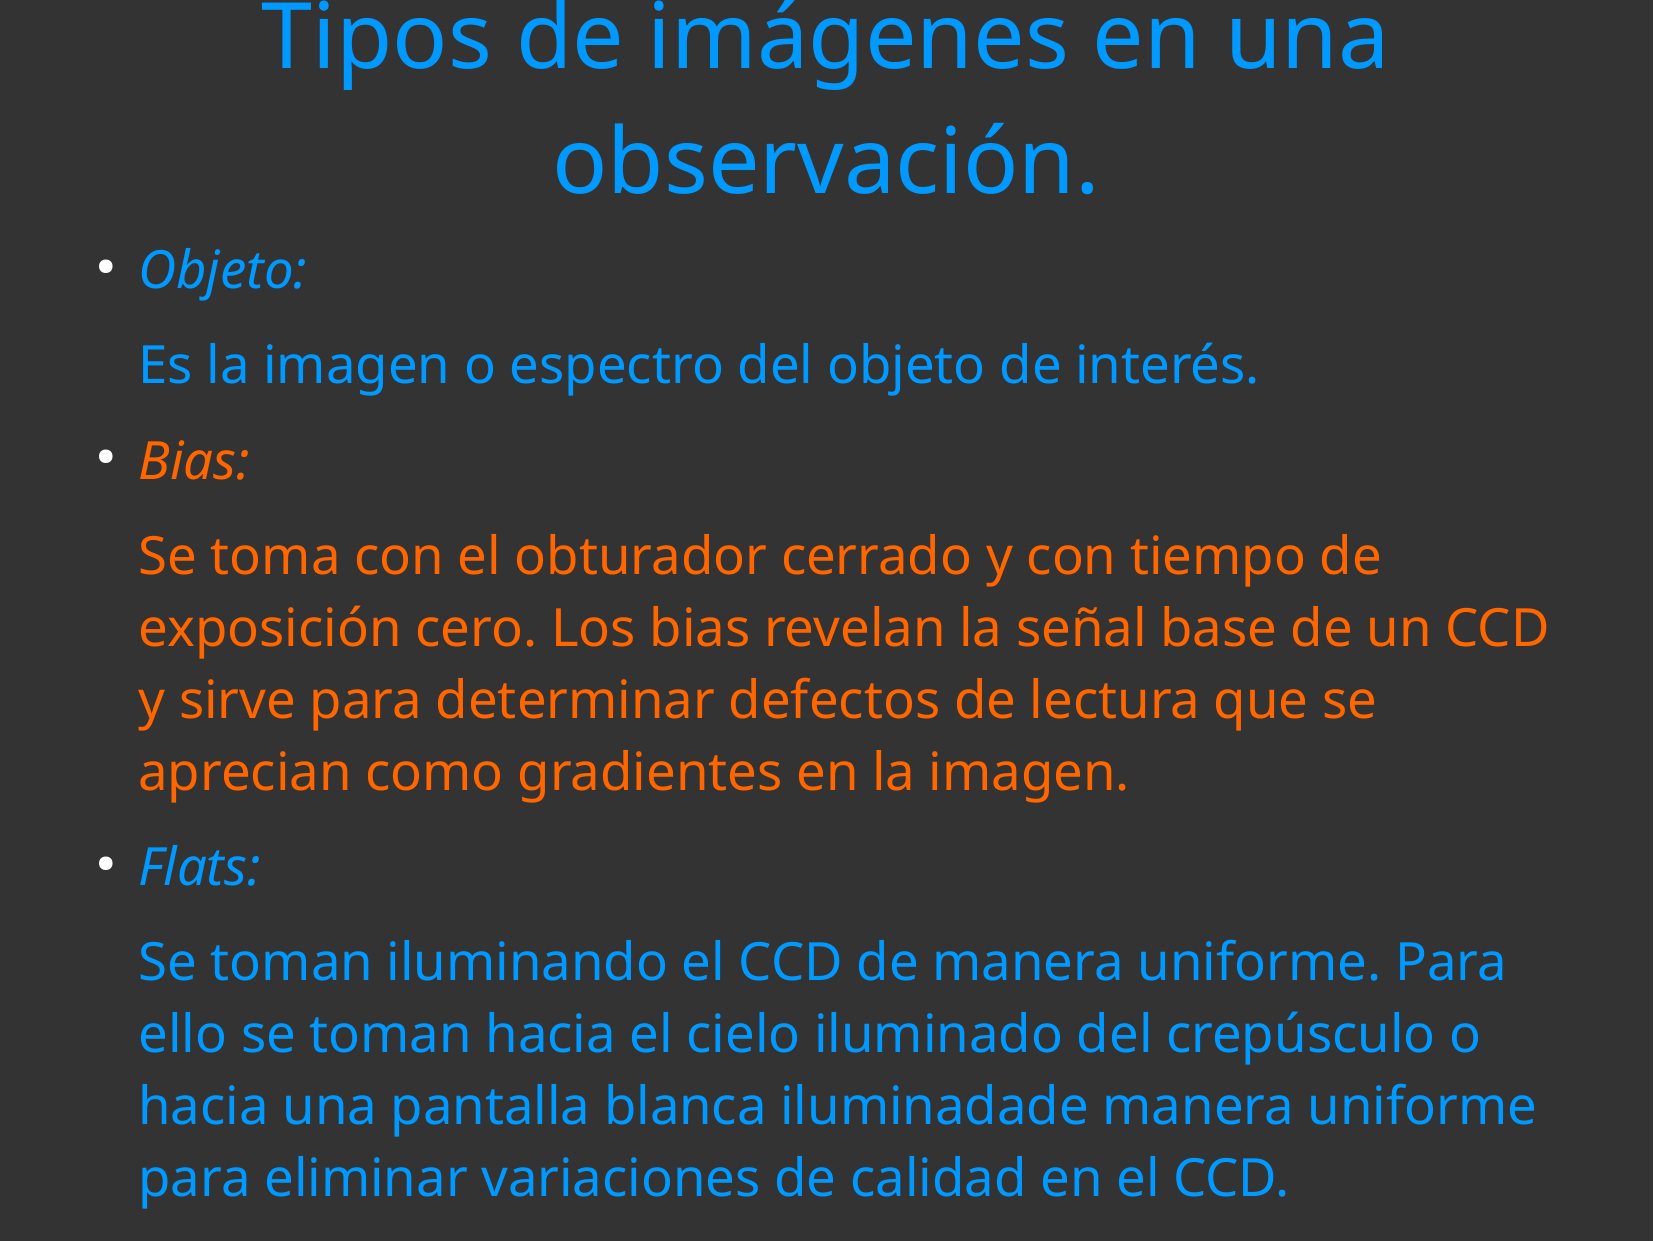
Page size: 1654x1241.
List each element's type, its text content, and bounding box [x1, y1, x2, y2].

title Tipos de imágenes en una observación. [82, 0, 1571, 200]
list Objeto: Es la imagen o espectro del objeto de interés. Bias: Se toma con el obturador cerrado y con tiempo de exposición cero. Los bias revelan la señal base de un CCD y sirve para determinar defectos de lectura que se aprecian como gradientes en la imagen. Flats: Se toman iluminando el CCD de manera uniforme. Para ello se toman hacia el cielo iluminado del crepúsculo o hacia una pantalla blanca iluminadade manera uniforme para eliminar variaciones de calidad en el CCD. [82, 232, 1571, 1223]
